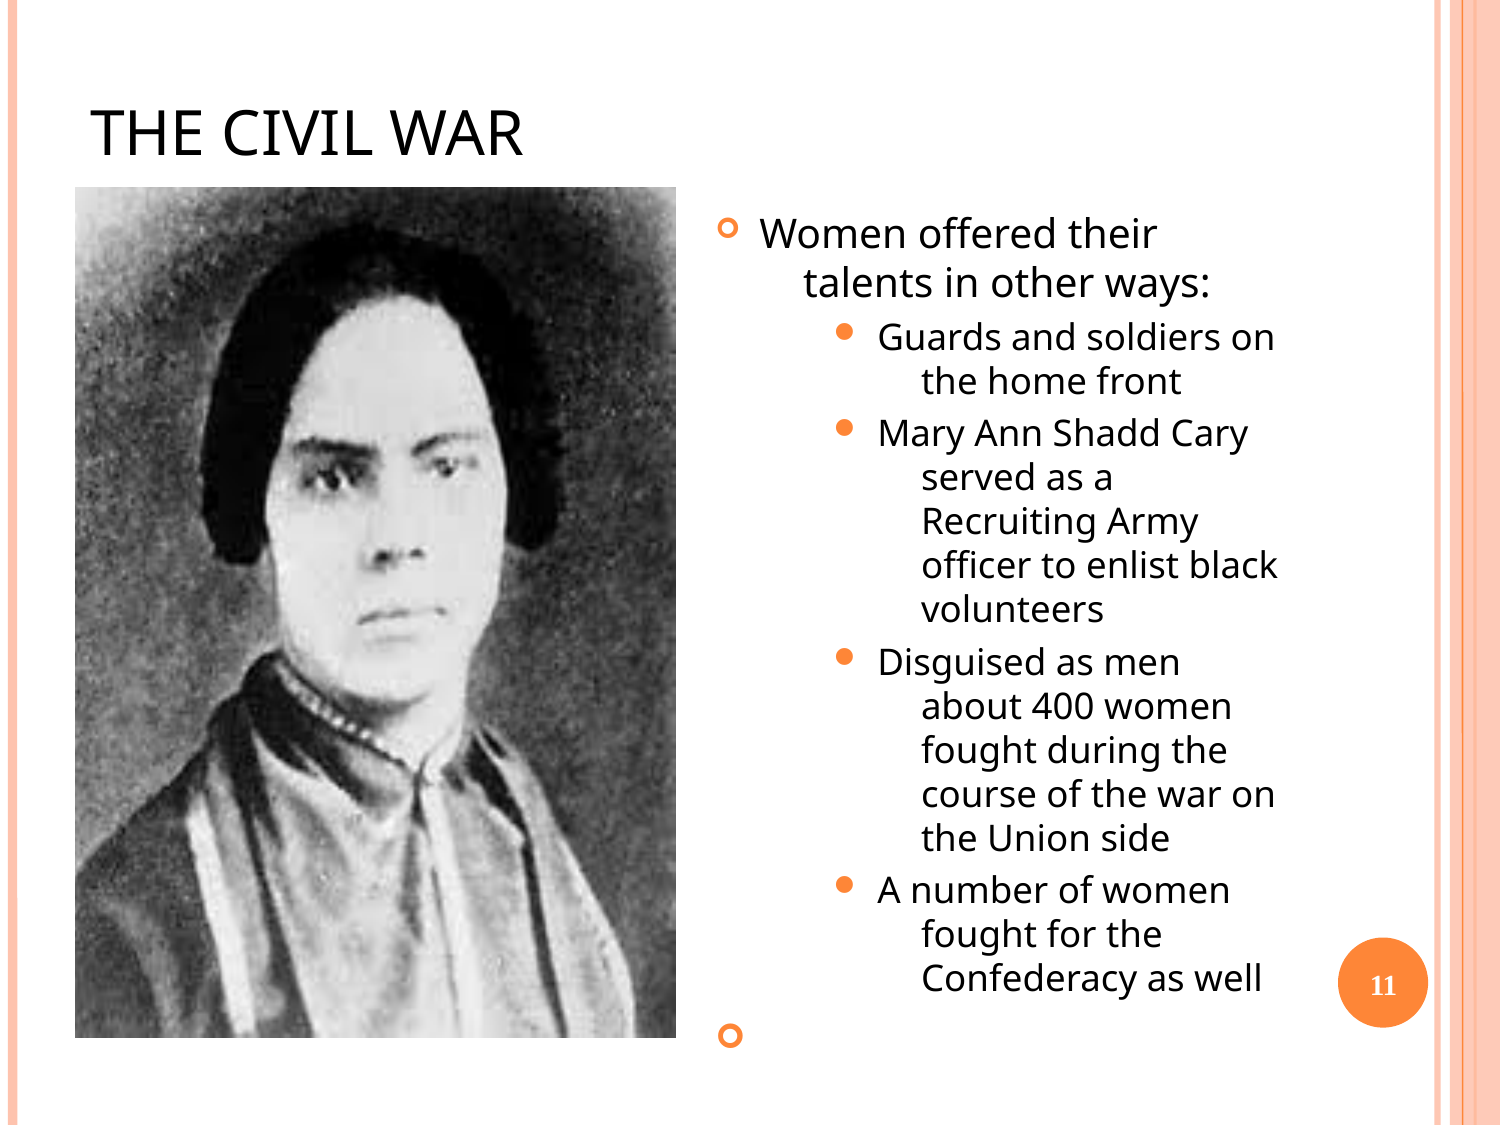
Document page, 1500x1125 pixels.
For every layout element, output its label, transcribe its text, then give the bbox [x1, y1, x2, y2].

picture [75, 187, 676, 1038]
title The Civil War [75, 45, 1300, 175]
text_box [1333, 940, 1434, 1027]
list Women offered their talents in other ways: Guards and soldiers on the home front Mary Ann Shadd Cary served as a Recruiting Army officer to enlist black volunteers Disguised as men about 400 women fought during the course of the war on the Union side A number of women fought for the Confederacy as well [700, 200, 1301, 1013]
